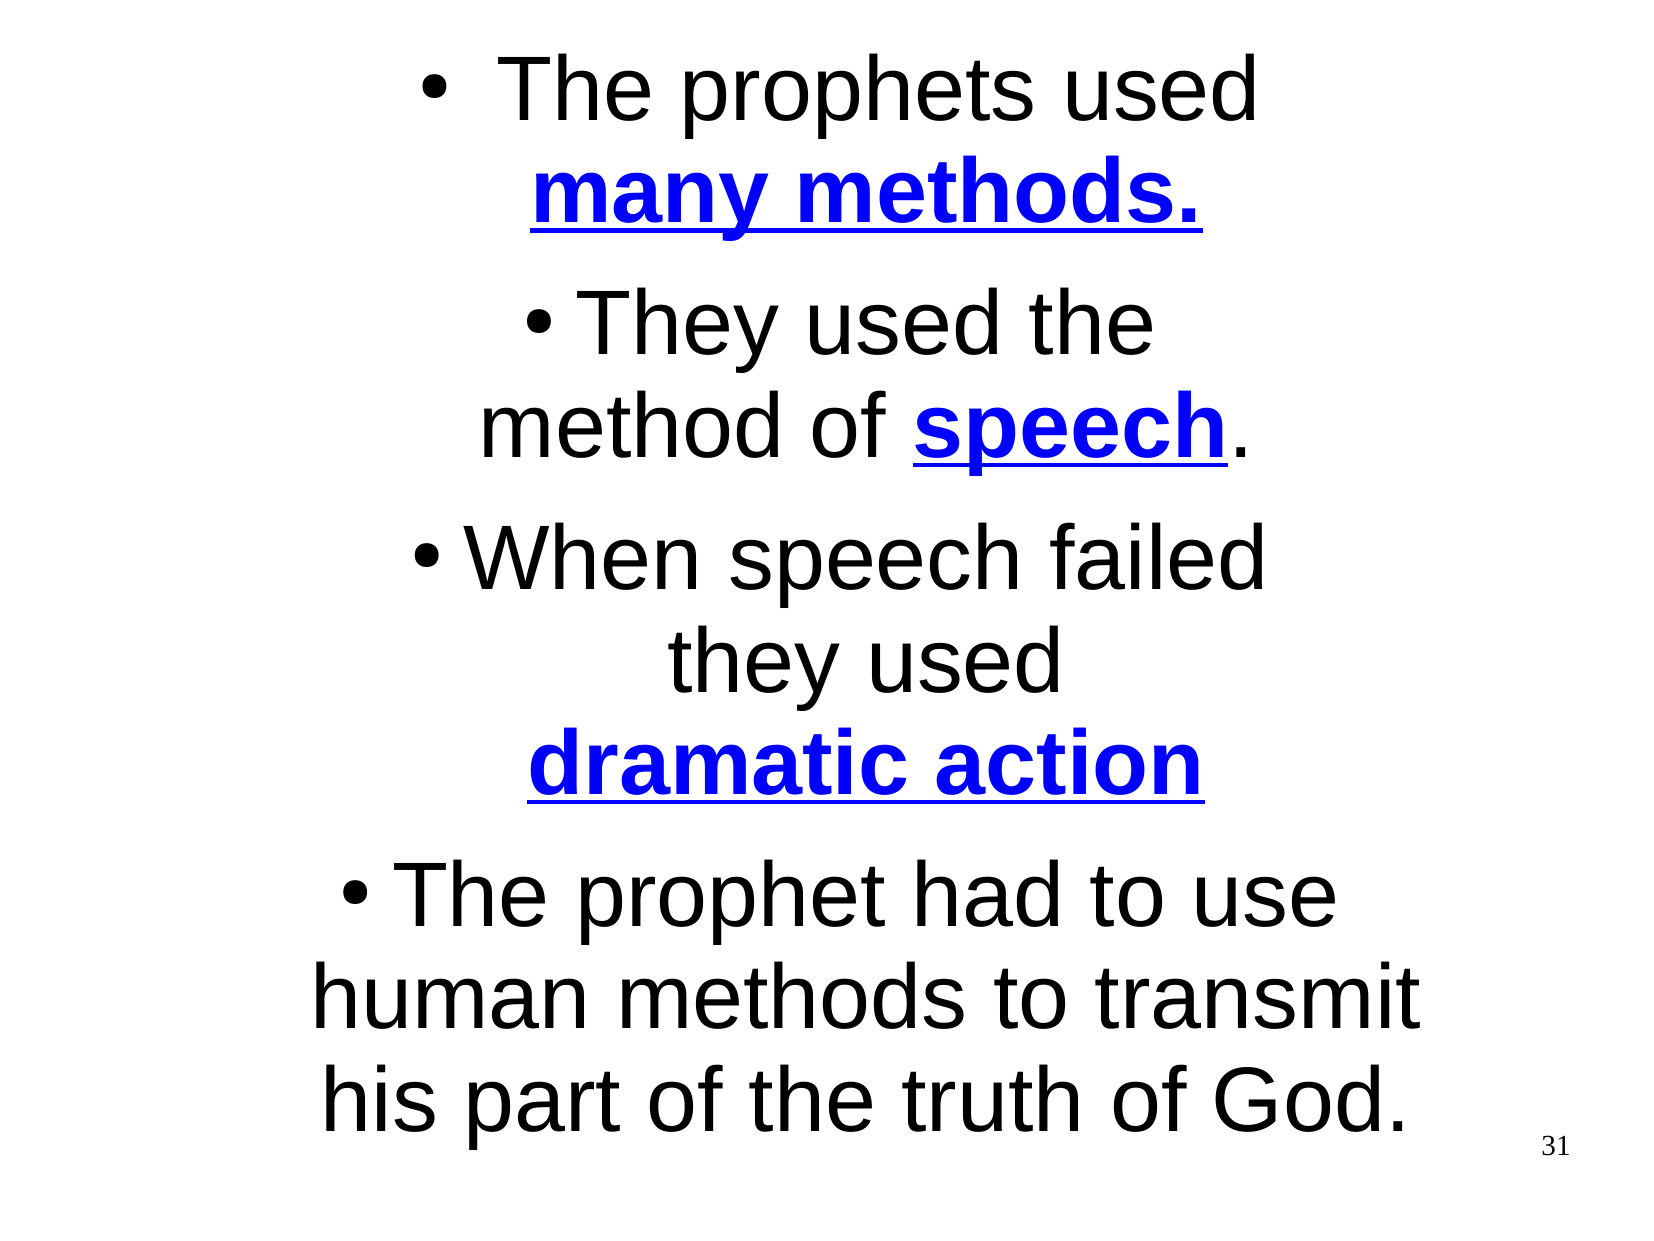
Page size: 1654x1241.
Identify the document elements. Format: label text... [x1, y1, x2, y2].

list The prophets used many methods. They used the method of speech. When speech failed they used dramatic action The prophet had to use human methods to transmit his part of the truth of God. [37, 37, 1651, 1201]
